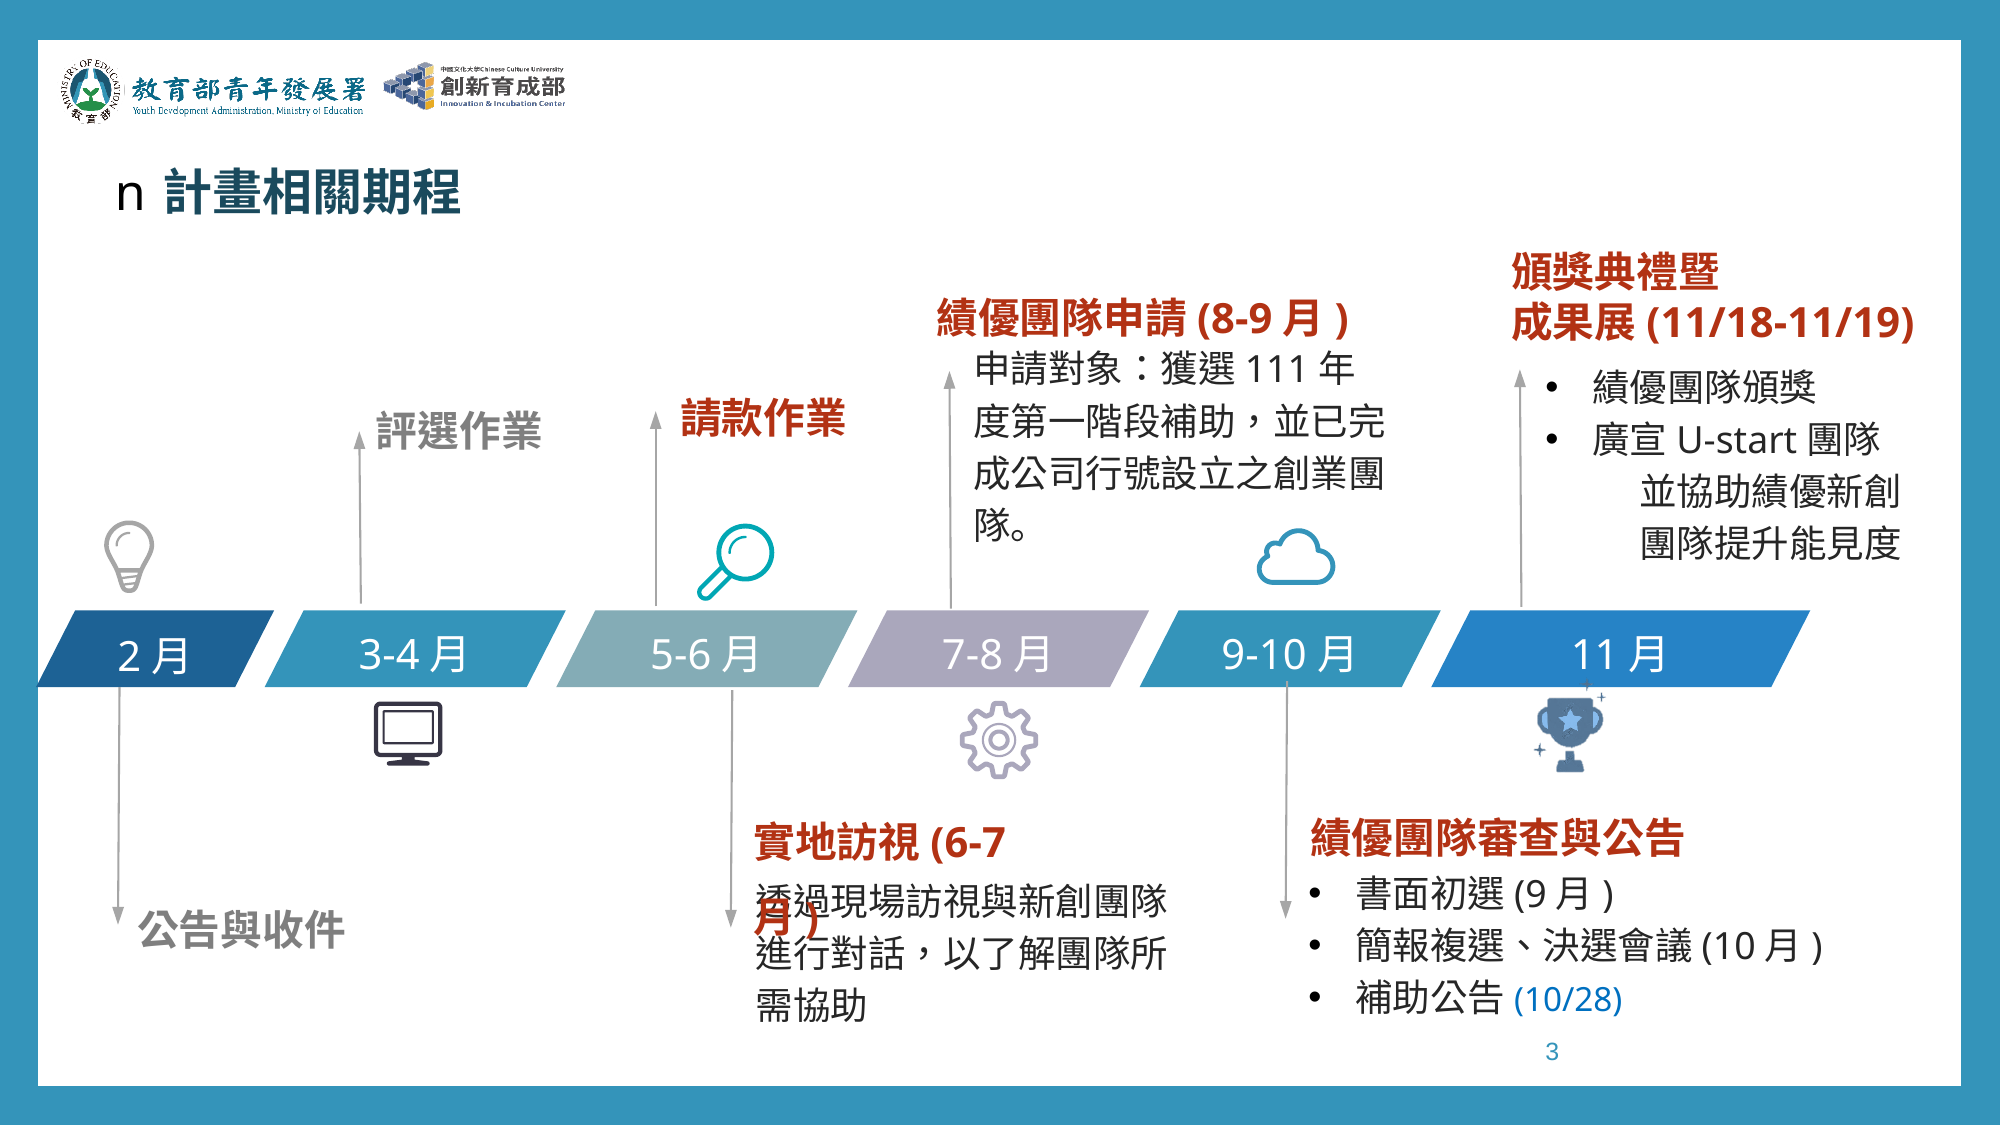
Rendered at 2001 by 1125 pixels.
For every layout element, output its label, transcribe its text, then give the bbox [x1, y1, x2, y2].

text_box 請款作業 [665, 384, 922, 451]
text_box 5-6月 [556, 610, 858, 688]
text_box 申請對象：獲選111年度第一階段補助，並已完成公司行號設立之創業團隊。 [958, 330, 1405, 504]
text_box 績優團隊申請(8-9月) [921, 259, 1368, 351]
text_box 績優團隊審查與公告 [1295, 779, 1799, 862]
picture [1515, 670, 1623, 778]
text_box 3-4月 [264, 610, 566, 688]
text_box 計畫相關期程 [100, 153, 481, 229]
text_box 公告與收件 [122, 870, 379, 953]
text_box [959, 700, 1039, 780]
text_box 3 [1530, 1029, 1811, 1081]
text_box 7-8月 [847, 610, 1150, 688]
text_box 9-10月 [1139, 610, 1441, 688]
text_box 評選作業 [360, 397, 618, 464]
text_box 透過現場訪視與新創團隊進行對話，以了解團隊所需協助 [740, 863, 1186, 1037]
text_box [697, 523, 775, 601]
text_box 頒獎典禮暨 成果展(11/18-11/19) [1496, 238, 1946, 355]
text_box 2月 [36, 610, 275, 688]
text_box [1256, 528, 1336, 585]
text_box 書面初選(9月) 簡報複選、決選會議(10月) 補助公告(10/28) [1293, 855, 1871, 1029]
text_box 績優團隊頒獎 廣宣U-start團隊並協助績優新創團隊提升能見度 [1530, 355, 1924, 576]
text_box [104, 520, 155, 593]
text_box [373, 701, 443, 766]
text_box 11月 [1431, 610, 1811, 688]
text_box 實地訪視(6-7月) [738, 783, 1081, 875]
